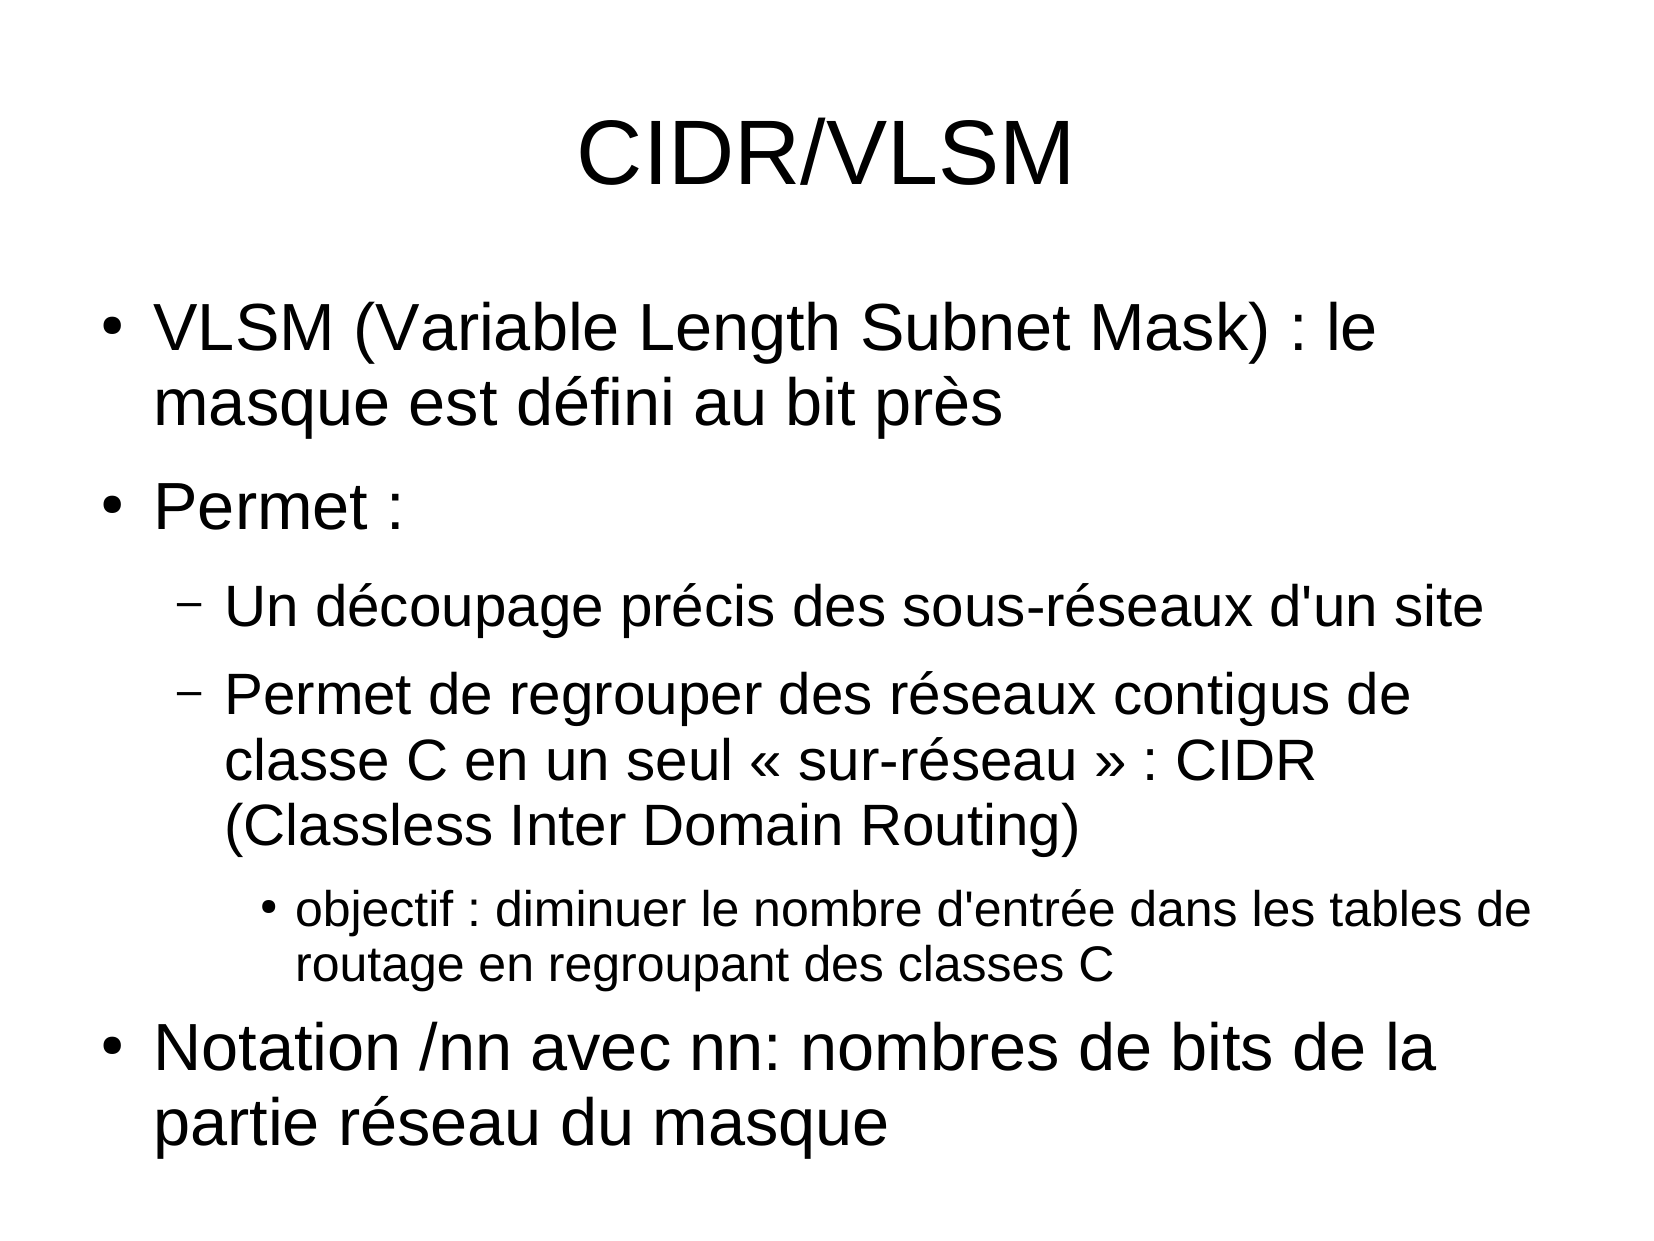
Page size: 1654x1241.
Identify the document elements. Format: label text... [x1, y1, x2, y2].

title CIDR/VLSM [82, 49, 1571, 257]
list VLSM (Variable Length Subnet Mask) : le masque est défini au bit près Permet : Un découpage précis des sous-réseaux d'un site Permet de regrouper des réseaux contigus de classe C en un seul « sur-réseau » : CIDR (Classless Inter Domain Routing) objectif : diminuer le nombre d'entrée dans les tables de routage en regroupant des classes C Notation /nn avec nn: nombres de bits de la partie réseau du masque [82, 290, 1571, 1160]
